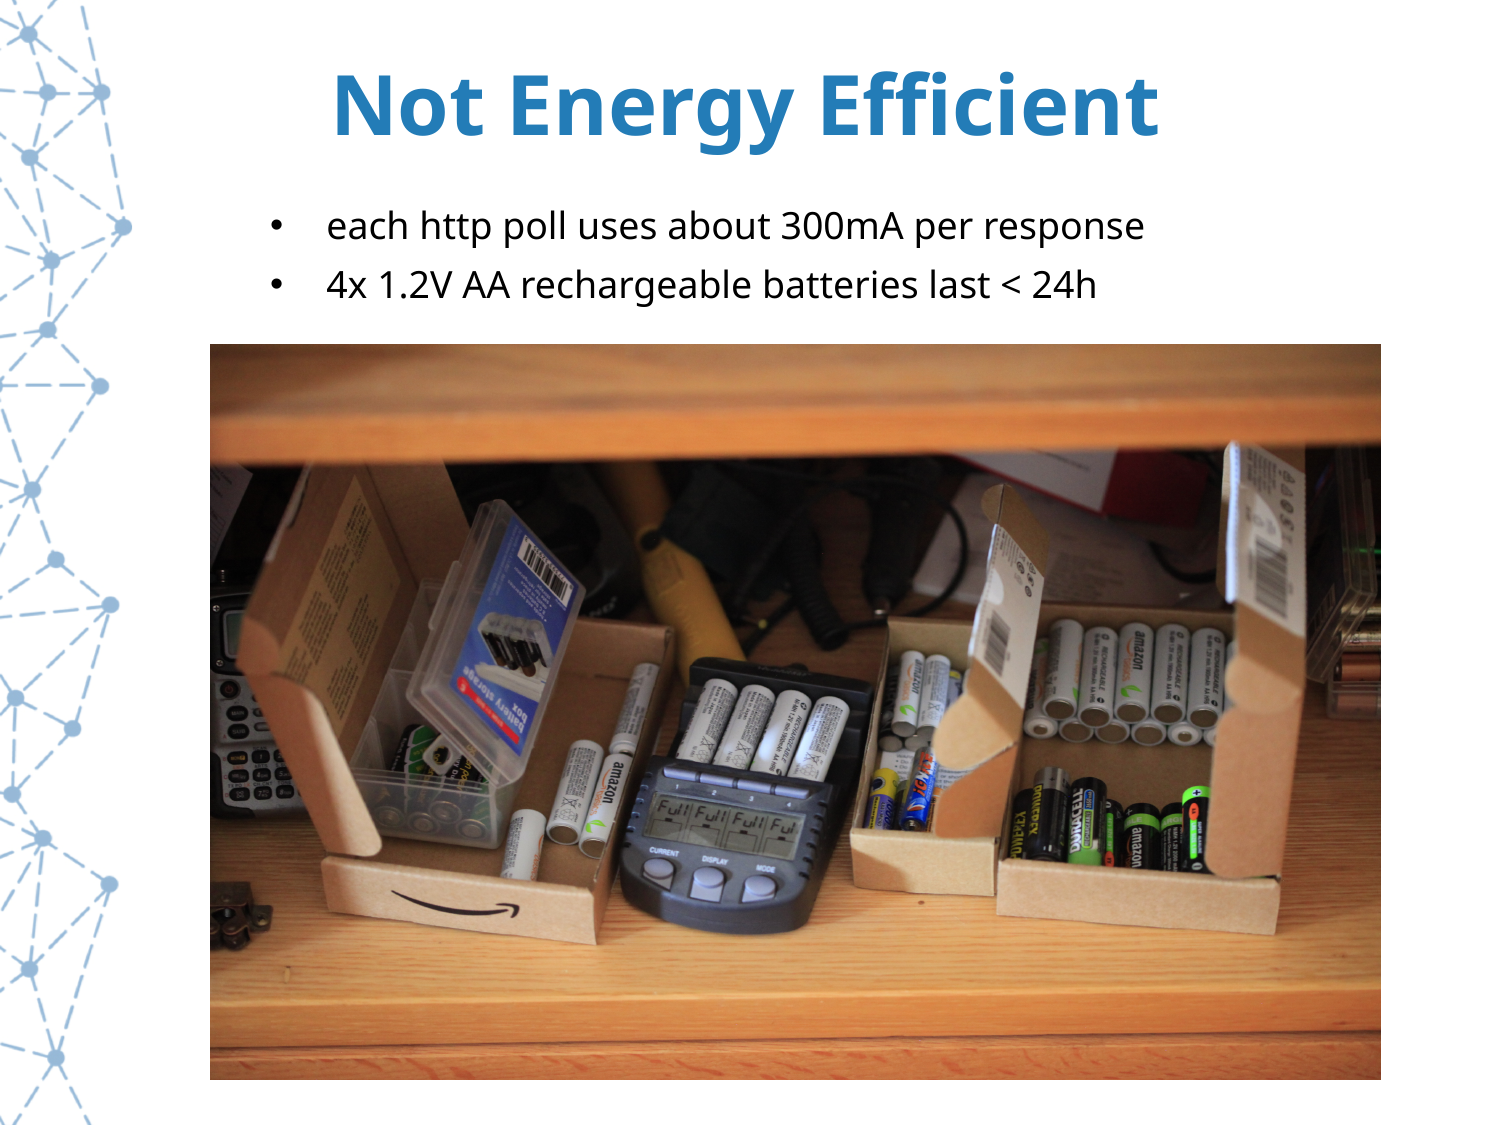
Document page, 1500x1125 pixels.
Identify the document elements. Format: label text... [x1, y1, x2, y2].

title Not Energy Efficient [315, 45, 1351, 178]
picture [210, 344, 1381, 1081]
list each http poll uses about 300mA per response 4x 1.2V AA rechargeable batteries last < 24h [255, 195, 1276, 315]
picture [0, 0, 133, 1125]
